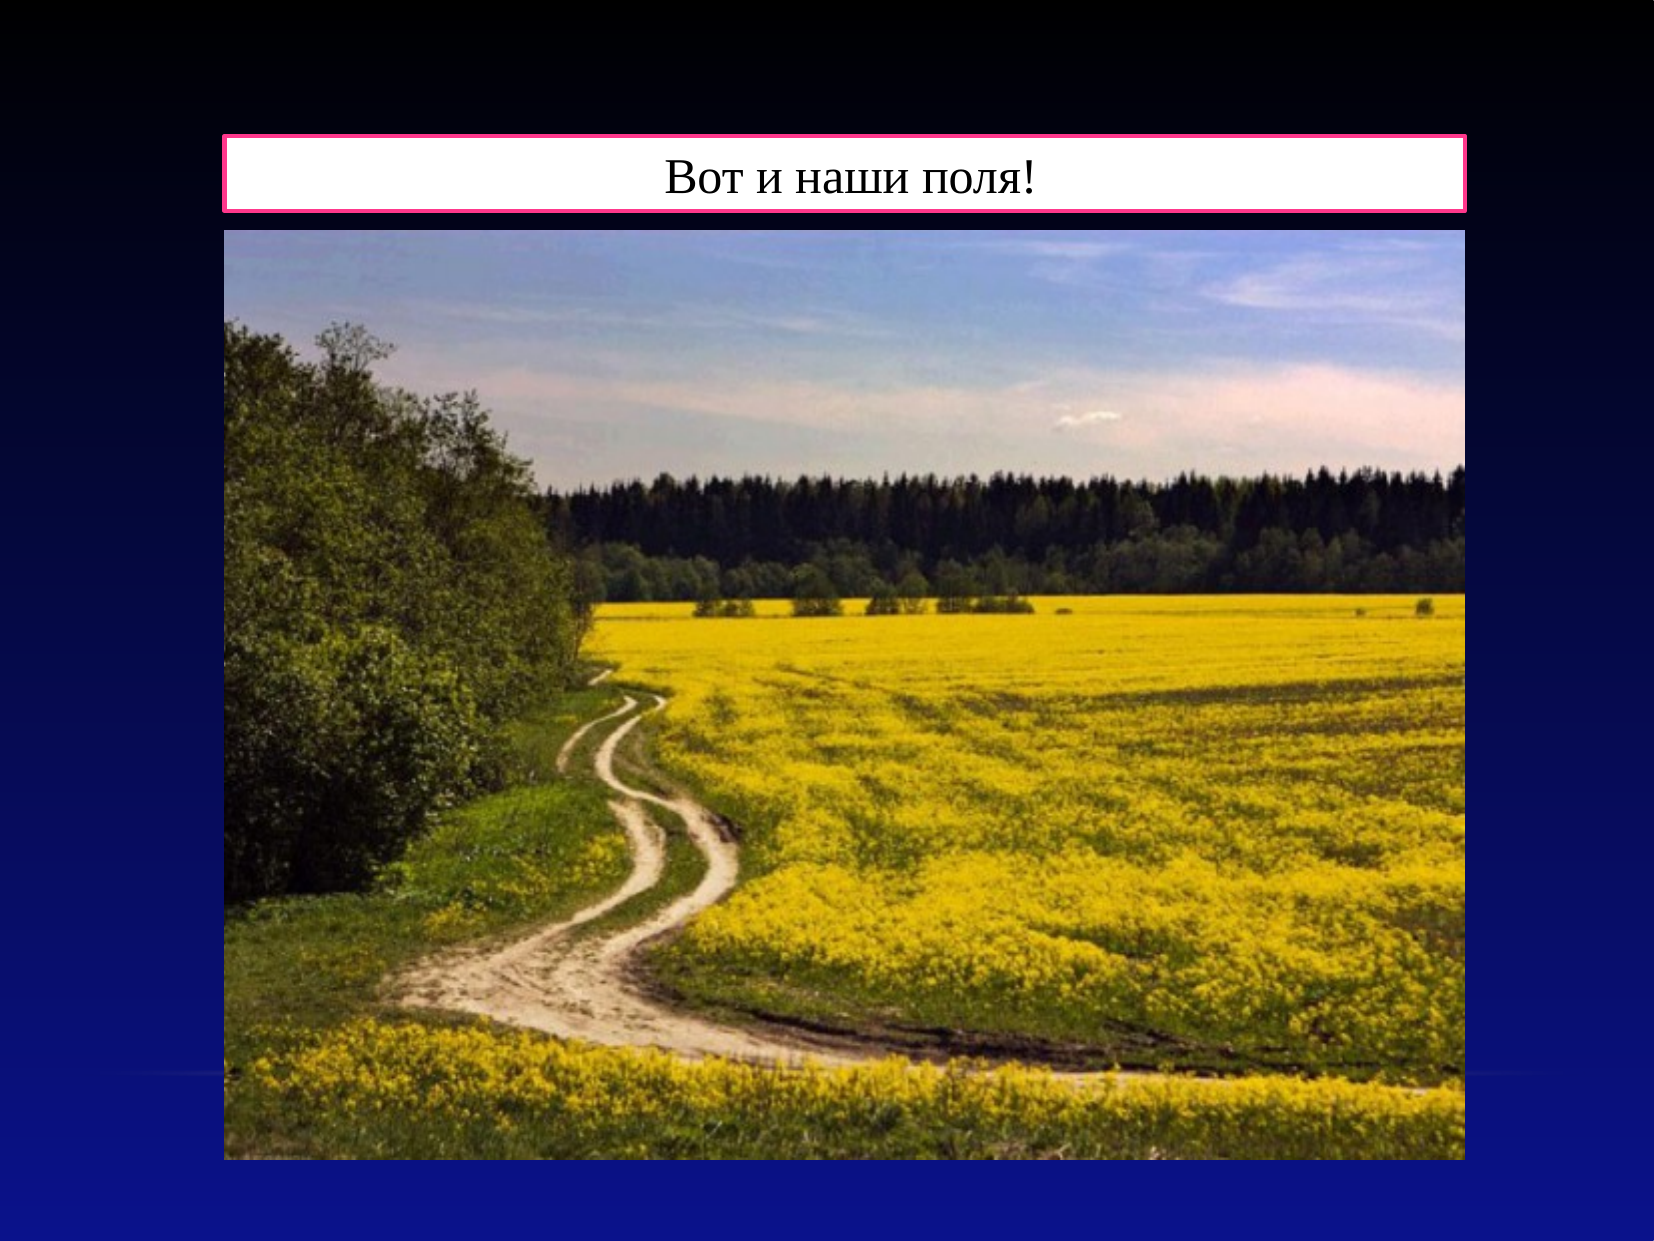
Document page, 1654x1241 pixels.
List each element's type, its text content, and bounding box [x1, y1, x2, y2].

text_box Вот и наши поля! [224, 136, 1465, 211]
picture [224, 230, 1465, 1160]
